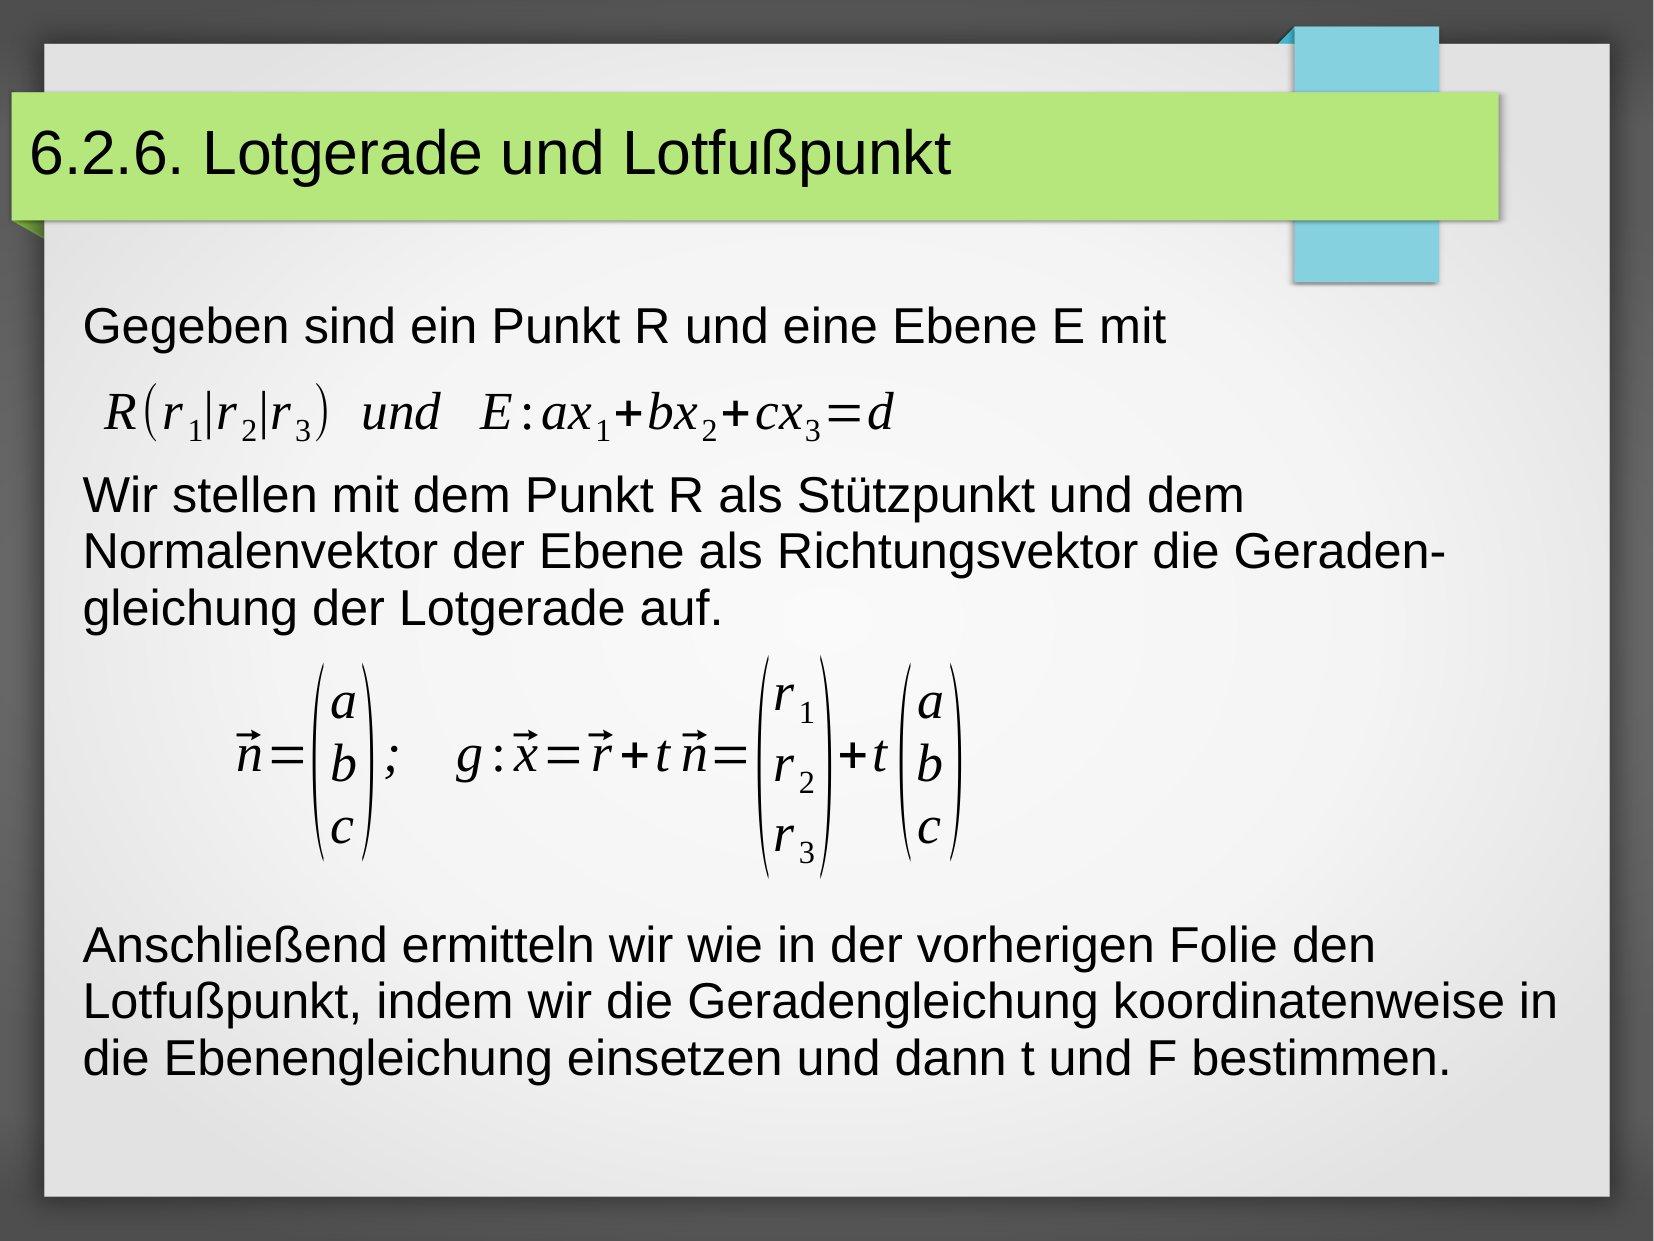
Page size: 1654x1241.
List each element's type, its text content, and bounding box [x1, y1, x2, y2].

title 6.2.6. Lotgerade und Lotfußpunkt [29, 94, 1577, 213]
chart [95, 379, 904, 449]
picture [0, 0, 1654, 1241]
chart [228, 651, 972, 882]
list Gegeben sind ein Punkt R und eine Ebene E mit Wir stellen mit dem Punkt R als Stützpunkt und dem Normalenvektor der Ebene als Richtungsvektor die Geraden- gleichung der Lotgerade auf. Anschließend ermitteln wir wie in der vorherigen Folie den Lotfußpunkt, indem wir die Geradengleichung koordinatenweise in die Ebenengleichung einsetzen und dann t und F bestimmen. [82, 295, 1571, 1099]
